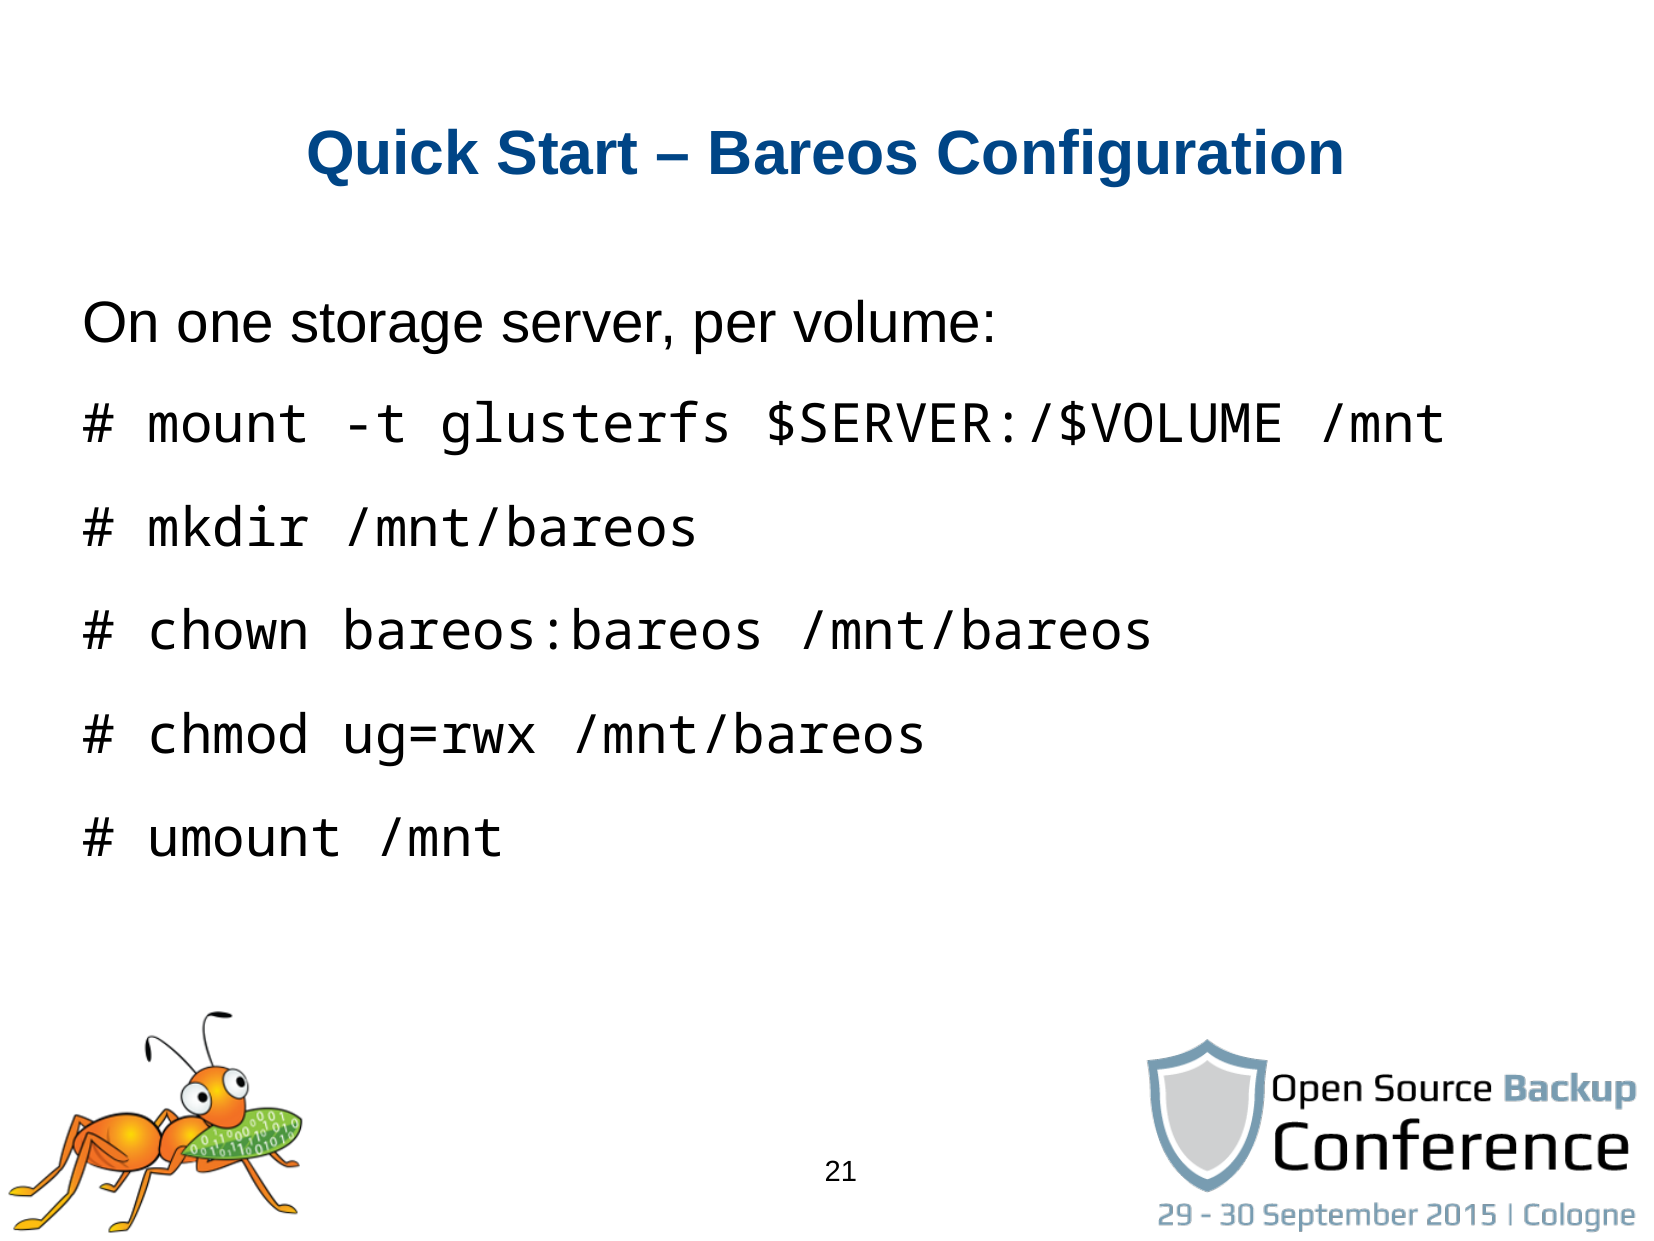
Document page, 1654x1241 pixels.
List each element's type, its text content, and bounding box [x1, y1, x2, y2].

picture [1132, 1033, 1654, 1241]
title Quick Start – Bareos Configuration [82, 49, 1571, 257]
list On one storage server, per volume: # mount -t glusterfs $SERVER:/$VOLUME /mnt # mkdir /mnt/bareos # chown bareos:bareos /mnt/bareos # chmod ug=rwx /mnt/bareos # umount /mnt [82, 290, 1571, 1010]
picture [5, 1009, 306, 1235]
